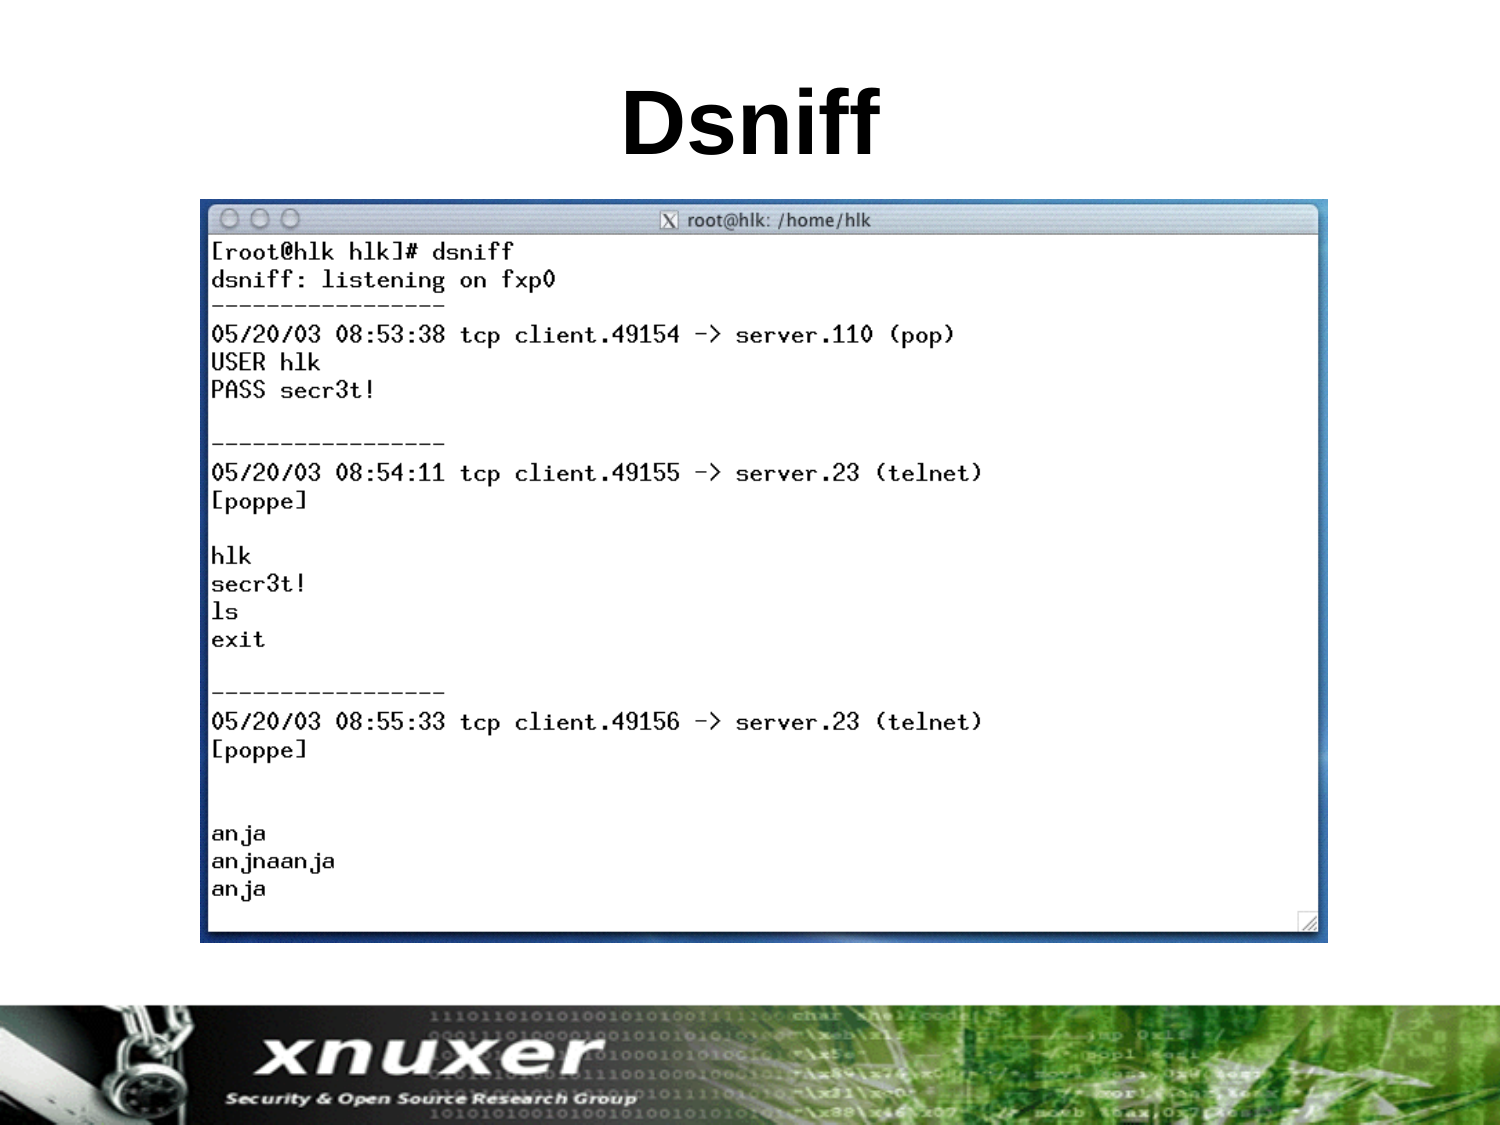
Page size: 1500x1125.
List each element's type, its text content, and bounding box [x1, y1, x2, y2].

title Dsniff [75, 45, 1426, 201]
picture [0, 0, 1500, 1125]
